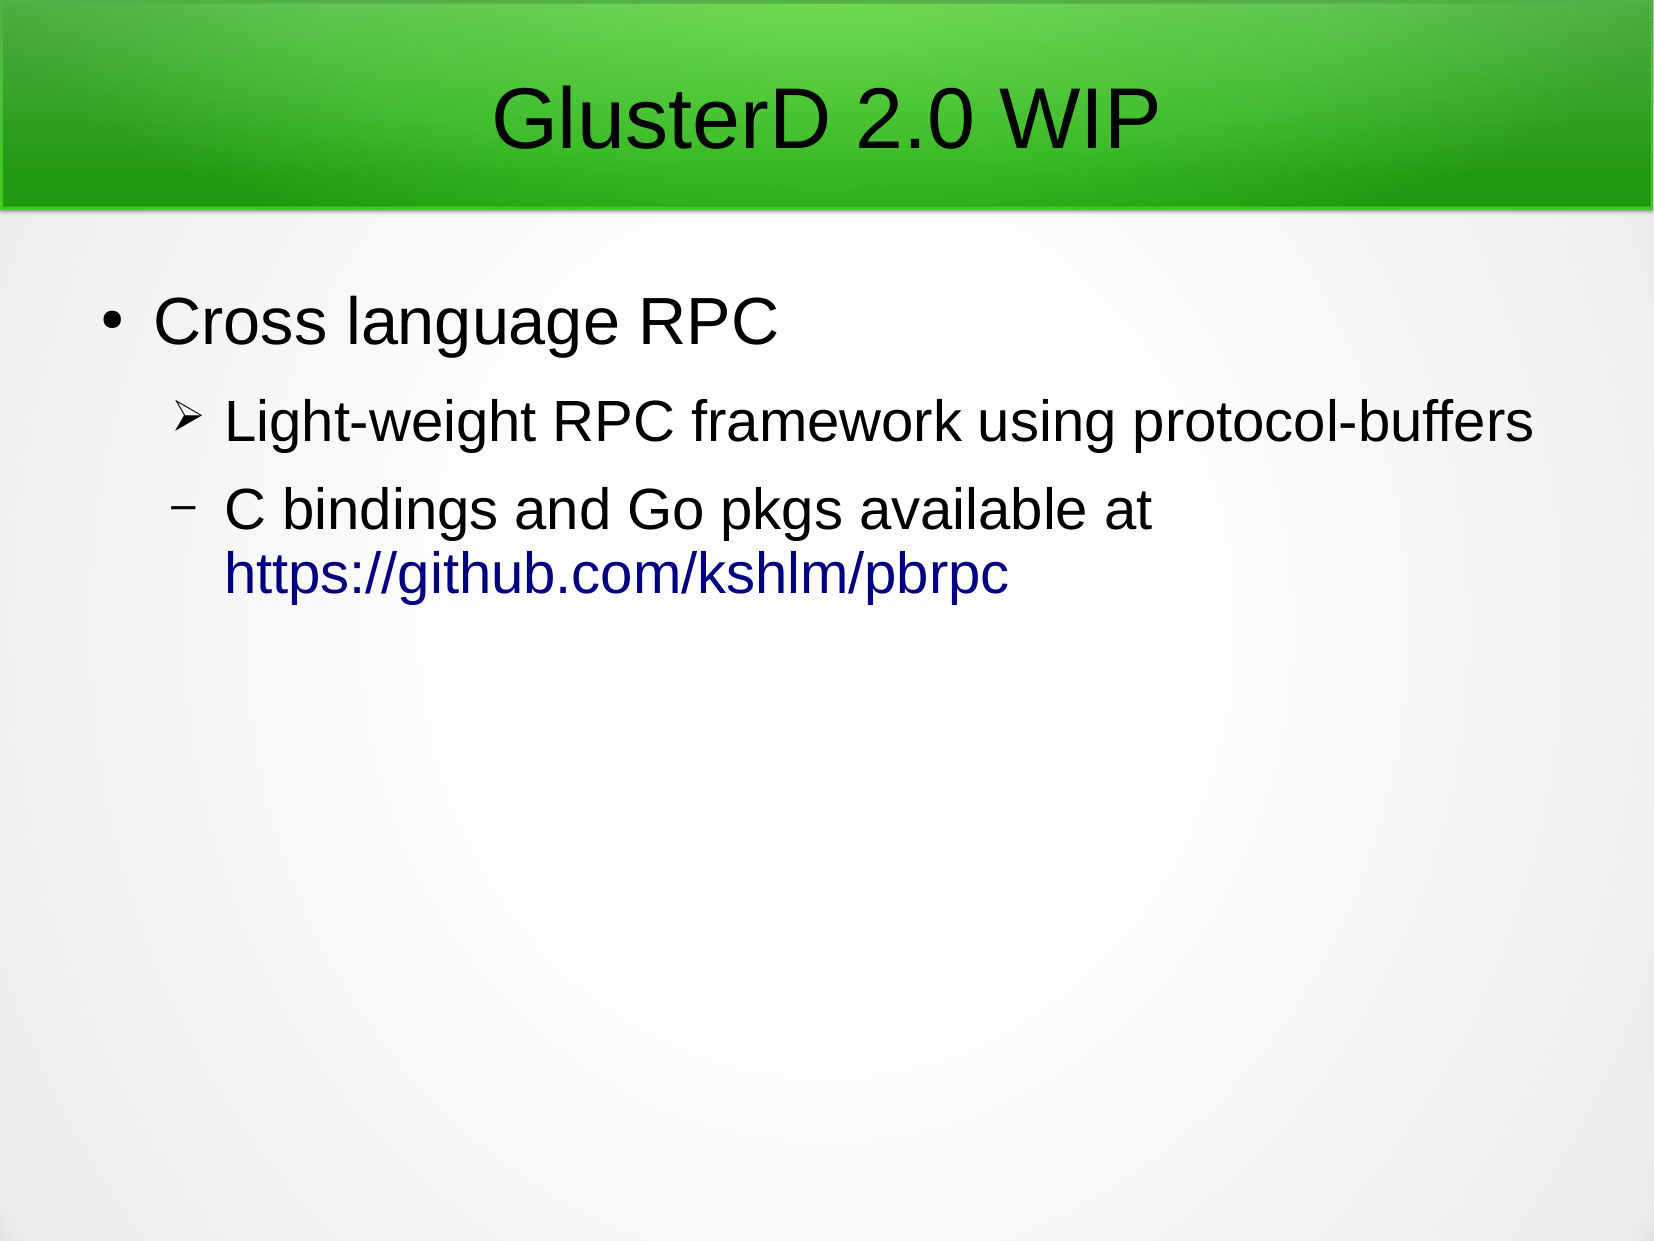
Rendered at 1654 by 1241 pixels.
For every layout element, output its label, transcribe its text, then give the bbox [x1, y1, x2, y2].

list Cross language RPC Light-weight RPC framework using protocol-buffers C bindings and Go pkgs available at https://github.com/kshlm/pbrpc [82, 284, 1571, 1004]
title GlusterD 2.0 WIP [82, 21, 1571, 215]
